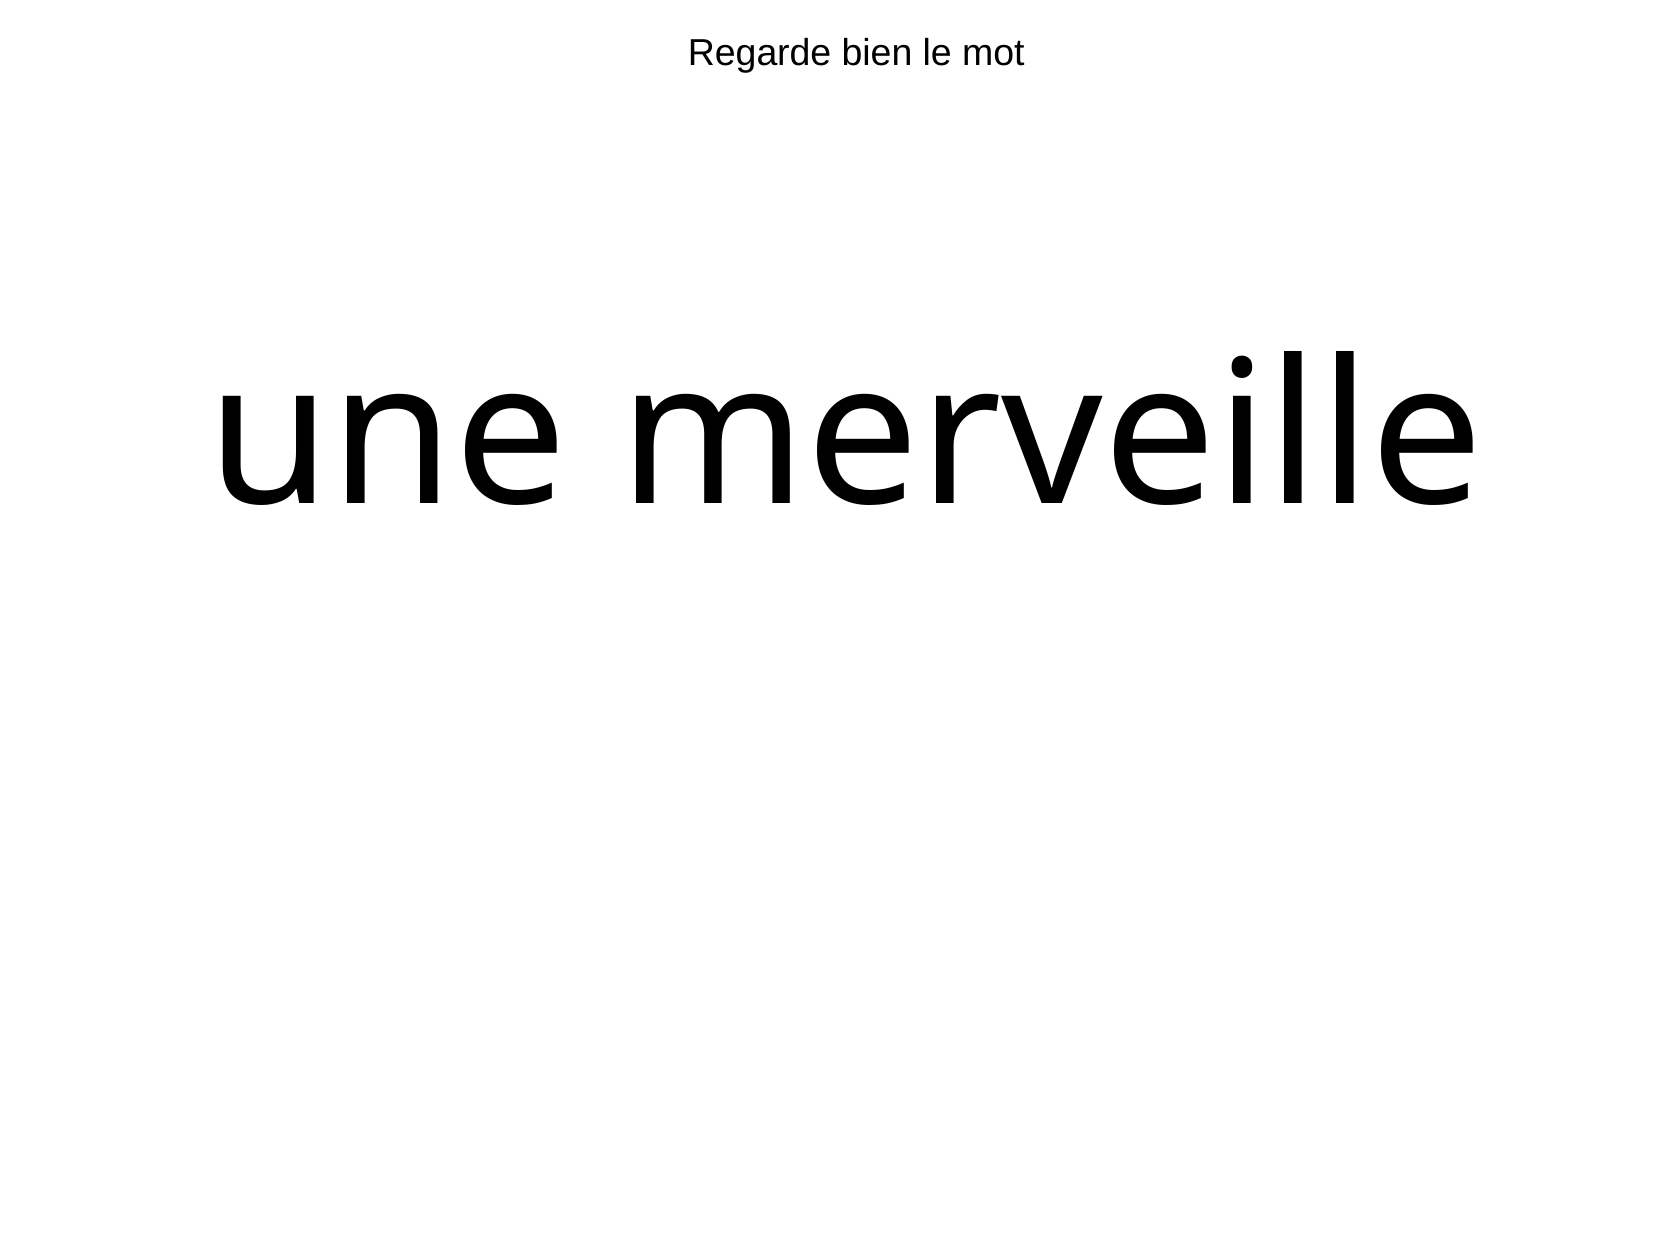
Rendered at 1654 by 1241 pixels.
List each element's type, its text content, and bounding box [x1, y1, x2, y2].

text_box Regarde bien le mot [165, 23, 1548, 81]
list une merveille [82, 290, 1571, 1010]
